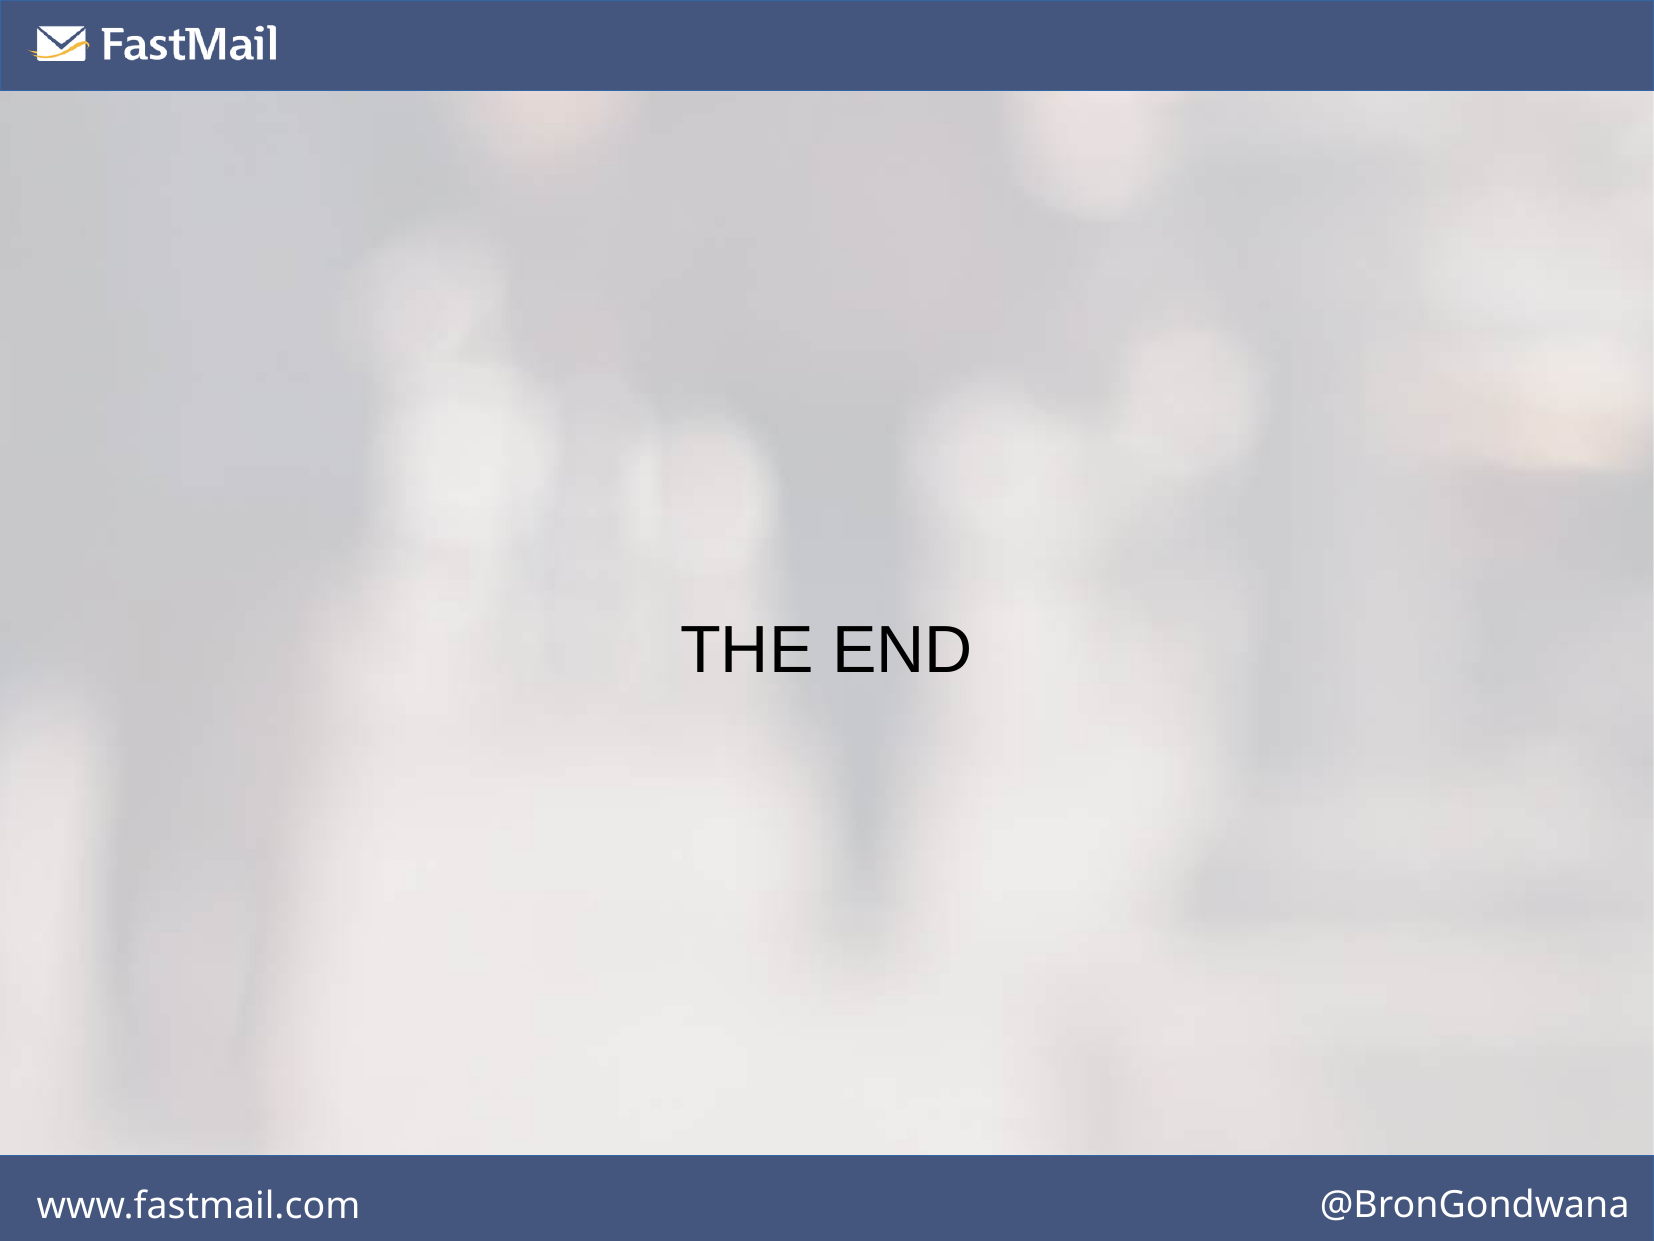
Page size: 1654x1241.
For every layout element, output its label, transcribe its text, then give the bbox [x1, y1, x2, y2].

picture [26, 8, 302, 78]
subtitle THE END [82, 290, 1571, 1010]
picture [0, 91, 1654, 1155]
